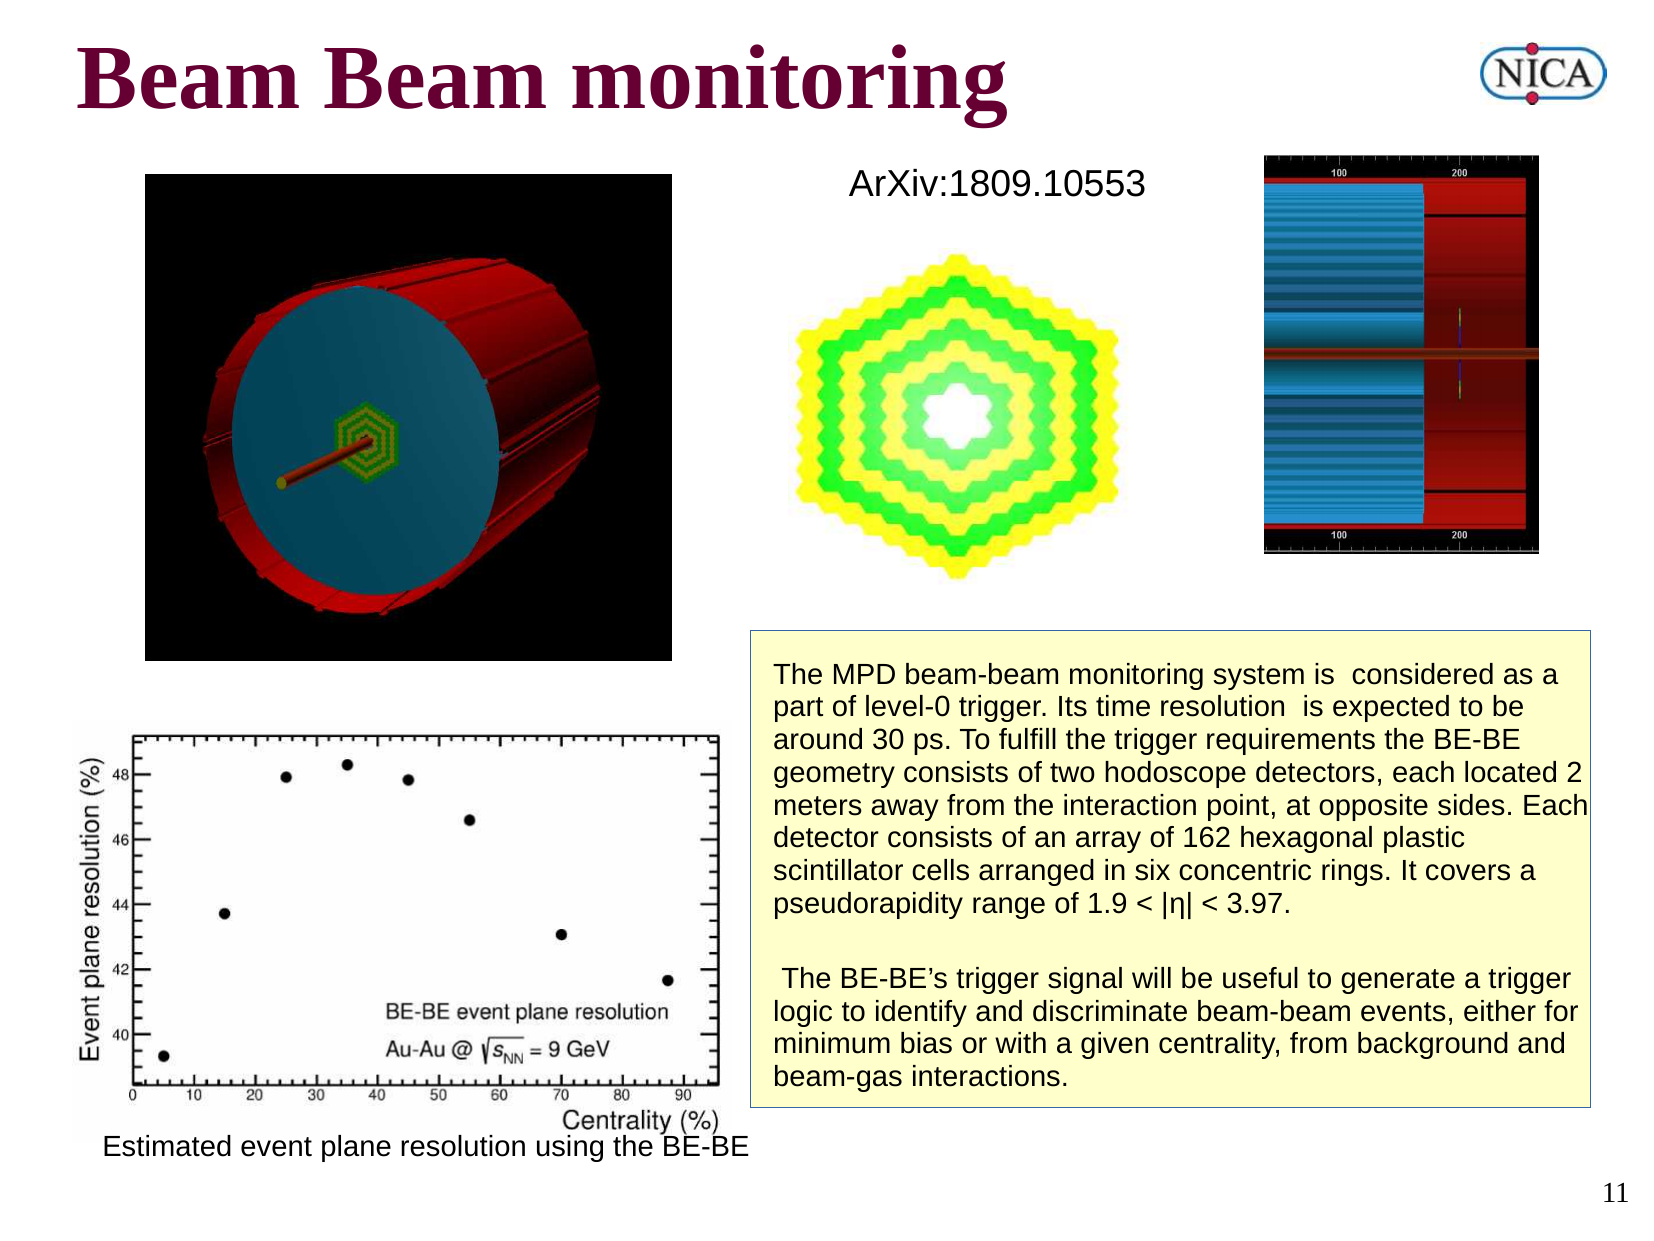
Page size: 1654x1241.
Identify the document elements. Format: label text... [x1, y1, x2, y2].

text_box Estimated event plane resolution using the BE-BE [79, 1122, 804, 1180]
picture [788, 248, 1137, 587]
picture [1264, 155, 1539, 554]
picture [72, 720, 732, 1143]
title Beam Beam monitoring [76, 19, 1565, 136]
picture [145, 174, 672, 661]
picture [1565, 42, 1607, 105]
text_box [750, 630, 1591, 1108]
text_box The MPD beam-beam monitoring system is considered as a part of level-0 trigger. Its time resolution is expected to be around 30 ps. To fulfill the trigger requirements the BE-BE geometry consists of two hodoscope detectors, each located 2 meters away from the interaction point, at opposite sides. Each detector consists of an array of 162 hexagonal plastic scintillator cells arranged in six concentric rings. It covers a pseudorapidity range of 1.9 < |η| < 3.97. The BE-BE’s trigger signal will be useful to generate a trigger logic to identify and discriminate beam-beam events, either for minimum bias or with a given centrality, from background and beam-gas interactions. [758, 650, 1613, 1108]
text_box ArXiv:1809.10553 [834, 155, 1162, 213]
